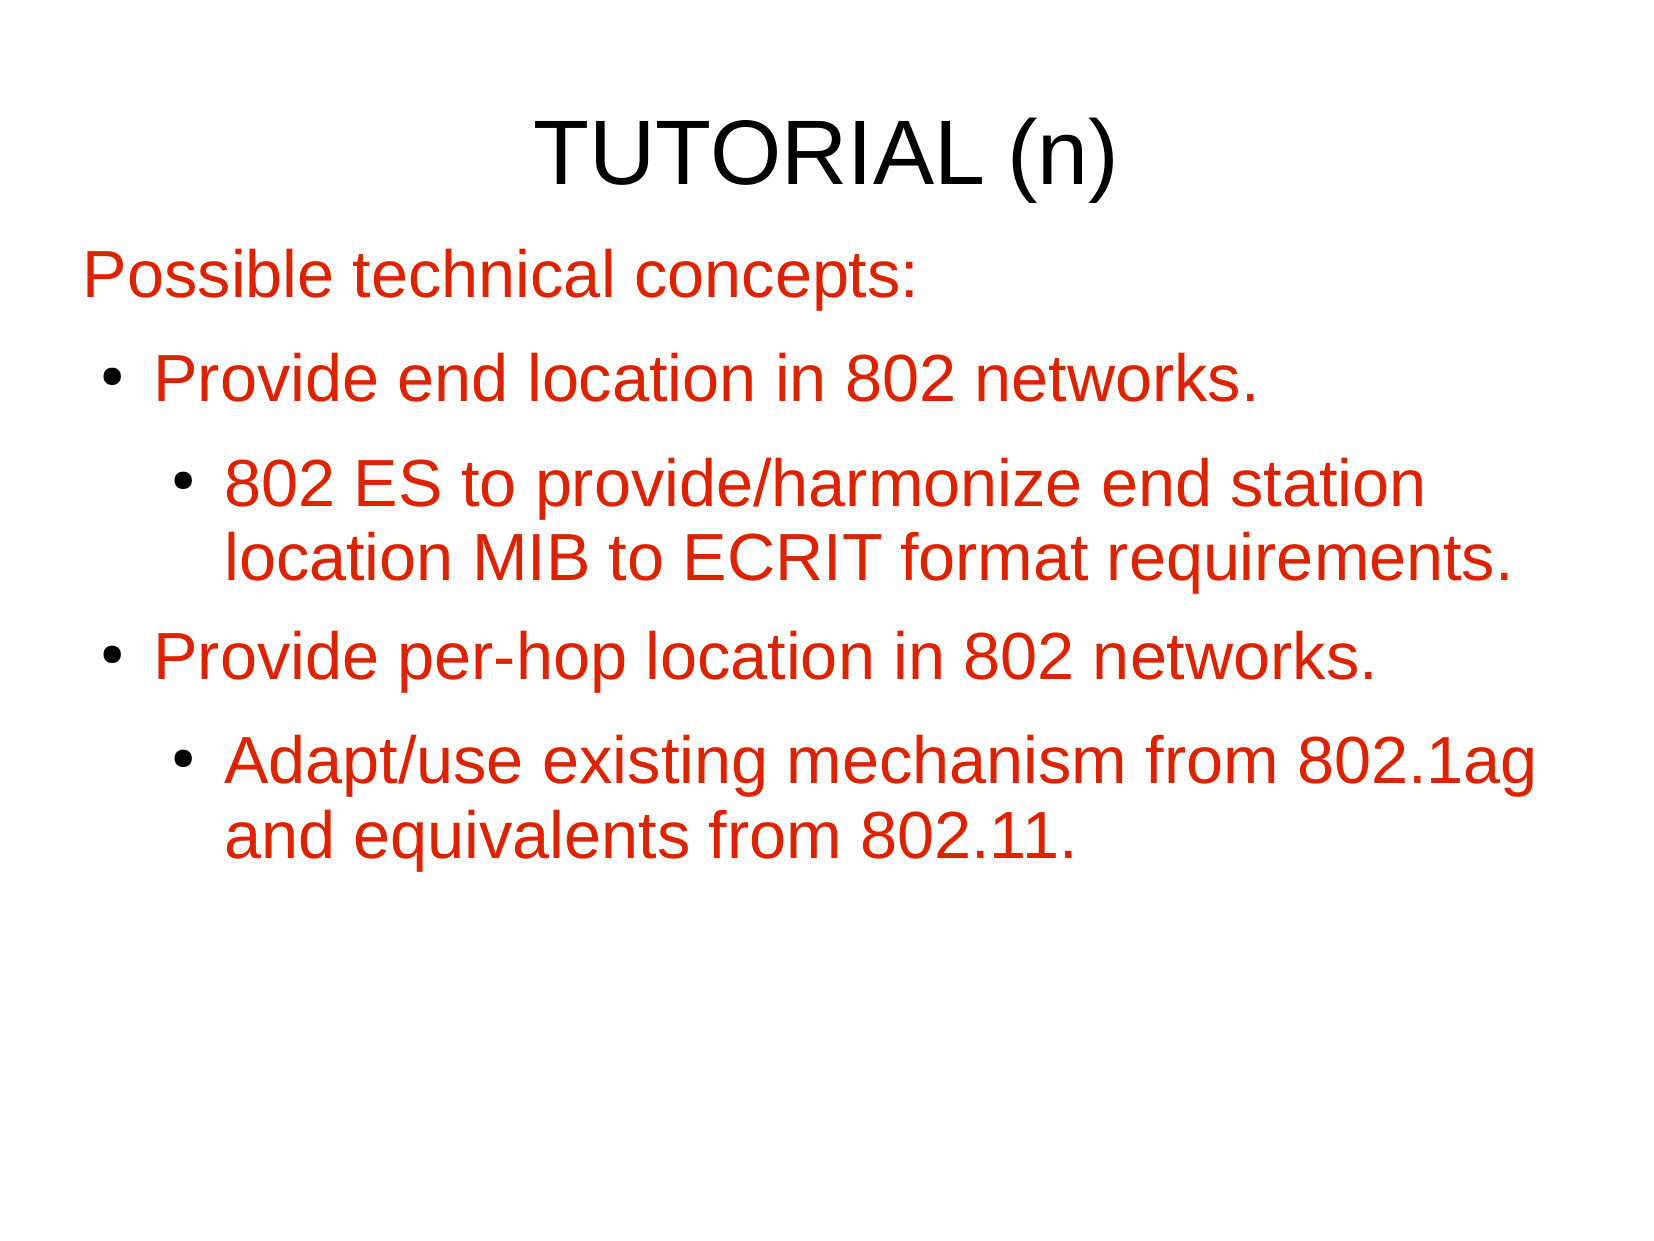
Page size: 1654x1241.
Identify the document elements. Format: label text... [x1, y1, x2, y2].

list Possible technical concepts: Provide end location in 802 networks. 802 ES to provide/harmonize end station location MIB to ECRIT format requirements. Provide per-hop location in 802 networks. Adapt/use existing mechanism from 802.1ag and equivalents from 802.11. [82, 237, 1571, 1041]
title TUTORIAL (n) [82, 56, 1571, 237]
